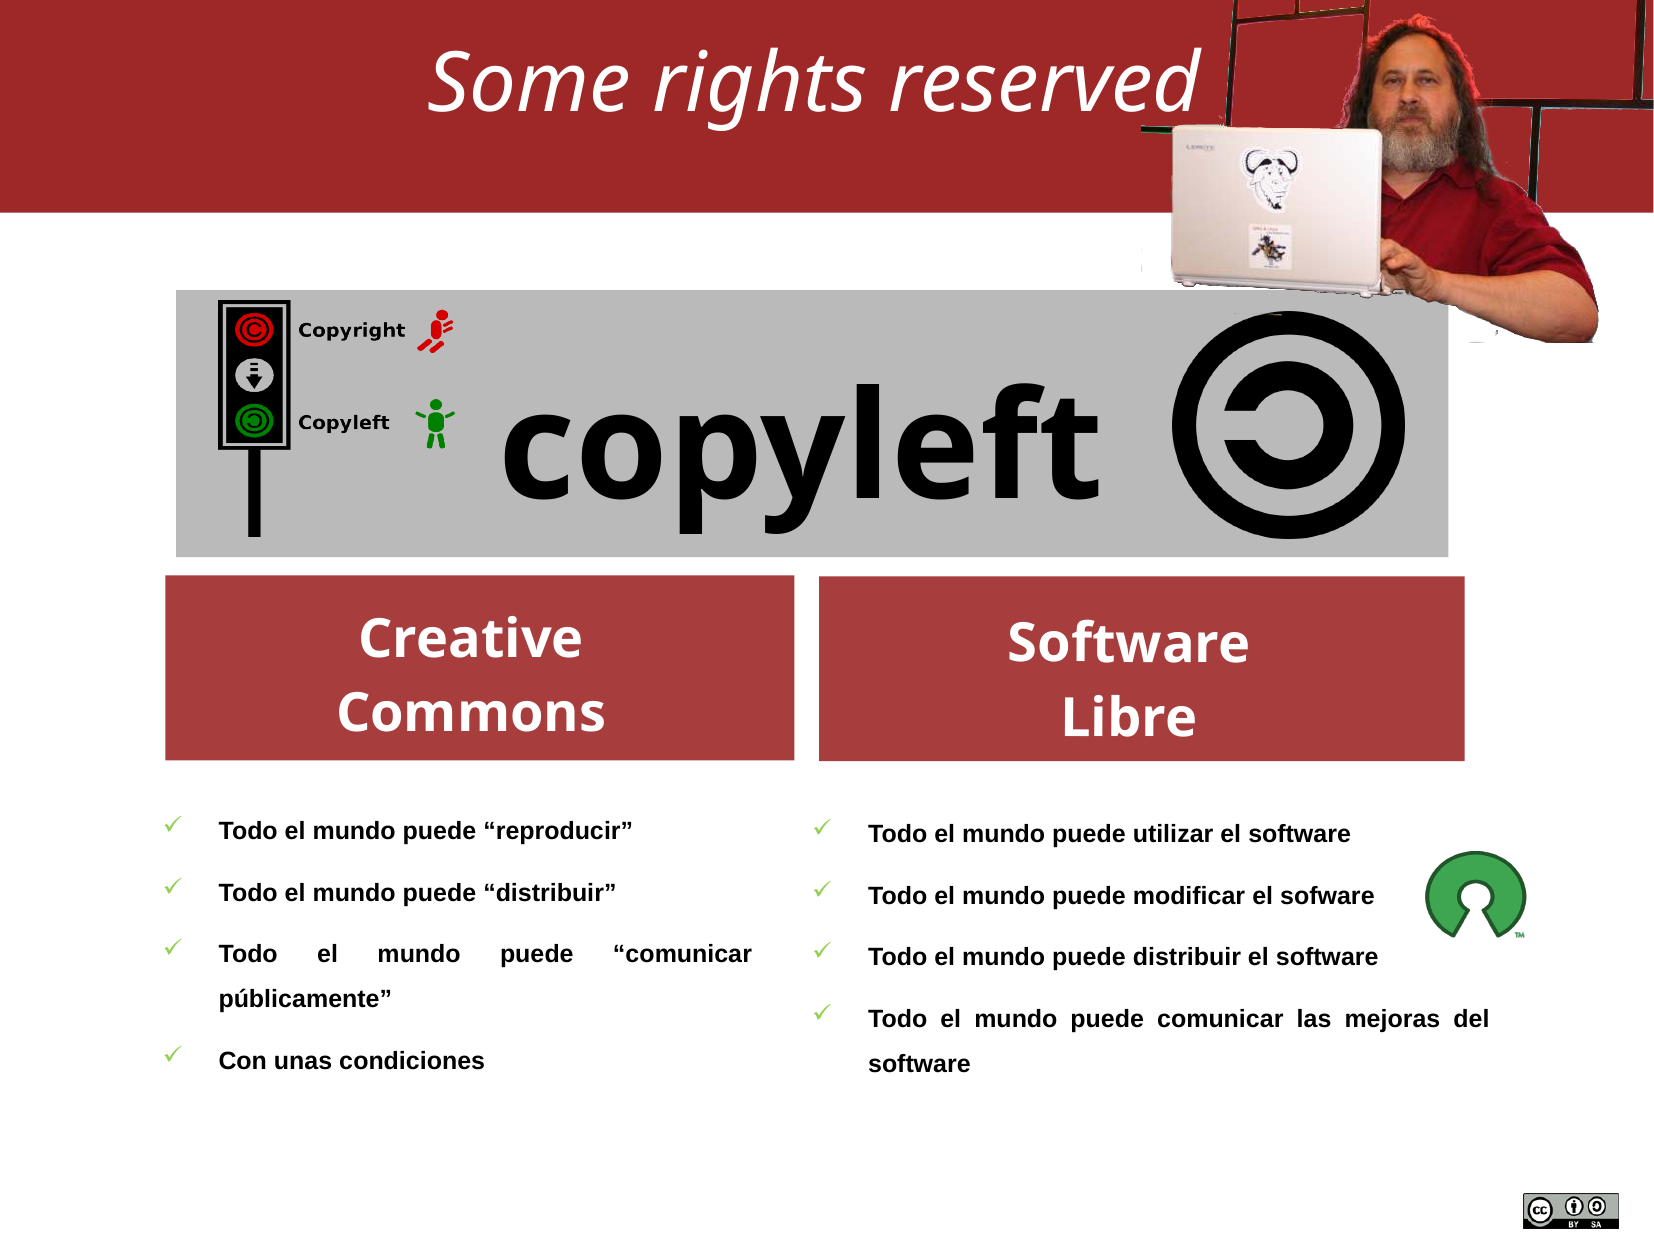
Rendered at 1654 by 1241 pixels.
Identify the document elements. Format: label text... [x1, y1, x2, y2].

text_box Todo el mundo puede utilizar el software Todo el mundo puede modificar el sofware Todo el mundo puede distribuir el software Todo el mundo puede comunicar las mejoras del software [797, 795, 1506, 1085]
text_box Todo el mundo puede “reproducir” Todo el mundo puede “distribuir” Todo el mundo puede “comunicar públicamente” Con unas condiciones [147, 792, 768, 1082]
picture [1141, 0, 1654, 539]
text_box [819, 576, 1465, 762]
text_box Some rights reserved [0, 0, 1141, 213]
picture [1523, 1193, 1619, 1229]
text_box copyleft [484, 330, 1136, 548]
picture [1417, 851, 1536, 940]
text_box [176, 290, 1449, 558]
text_box Software Libre [992, 596, 1371, 777]
text_box Creative Commons [321, 592, 727, 772]
picture [218, 300, 455, 537]
text_box [165, 575, 795, 761]
